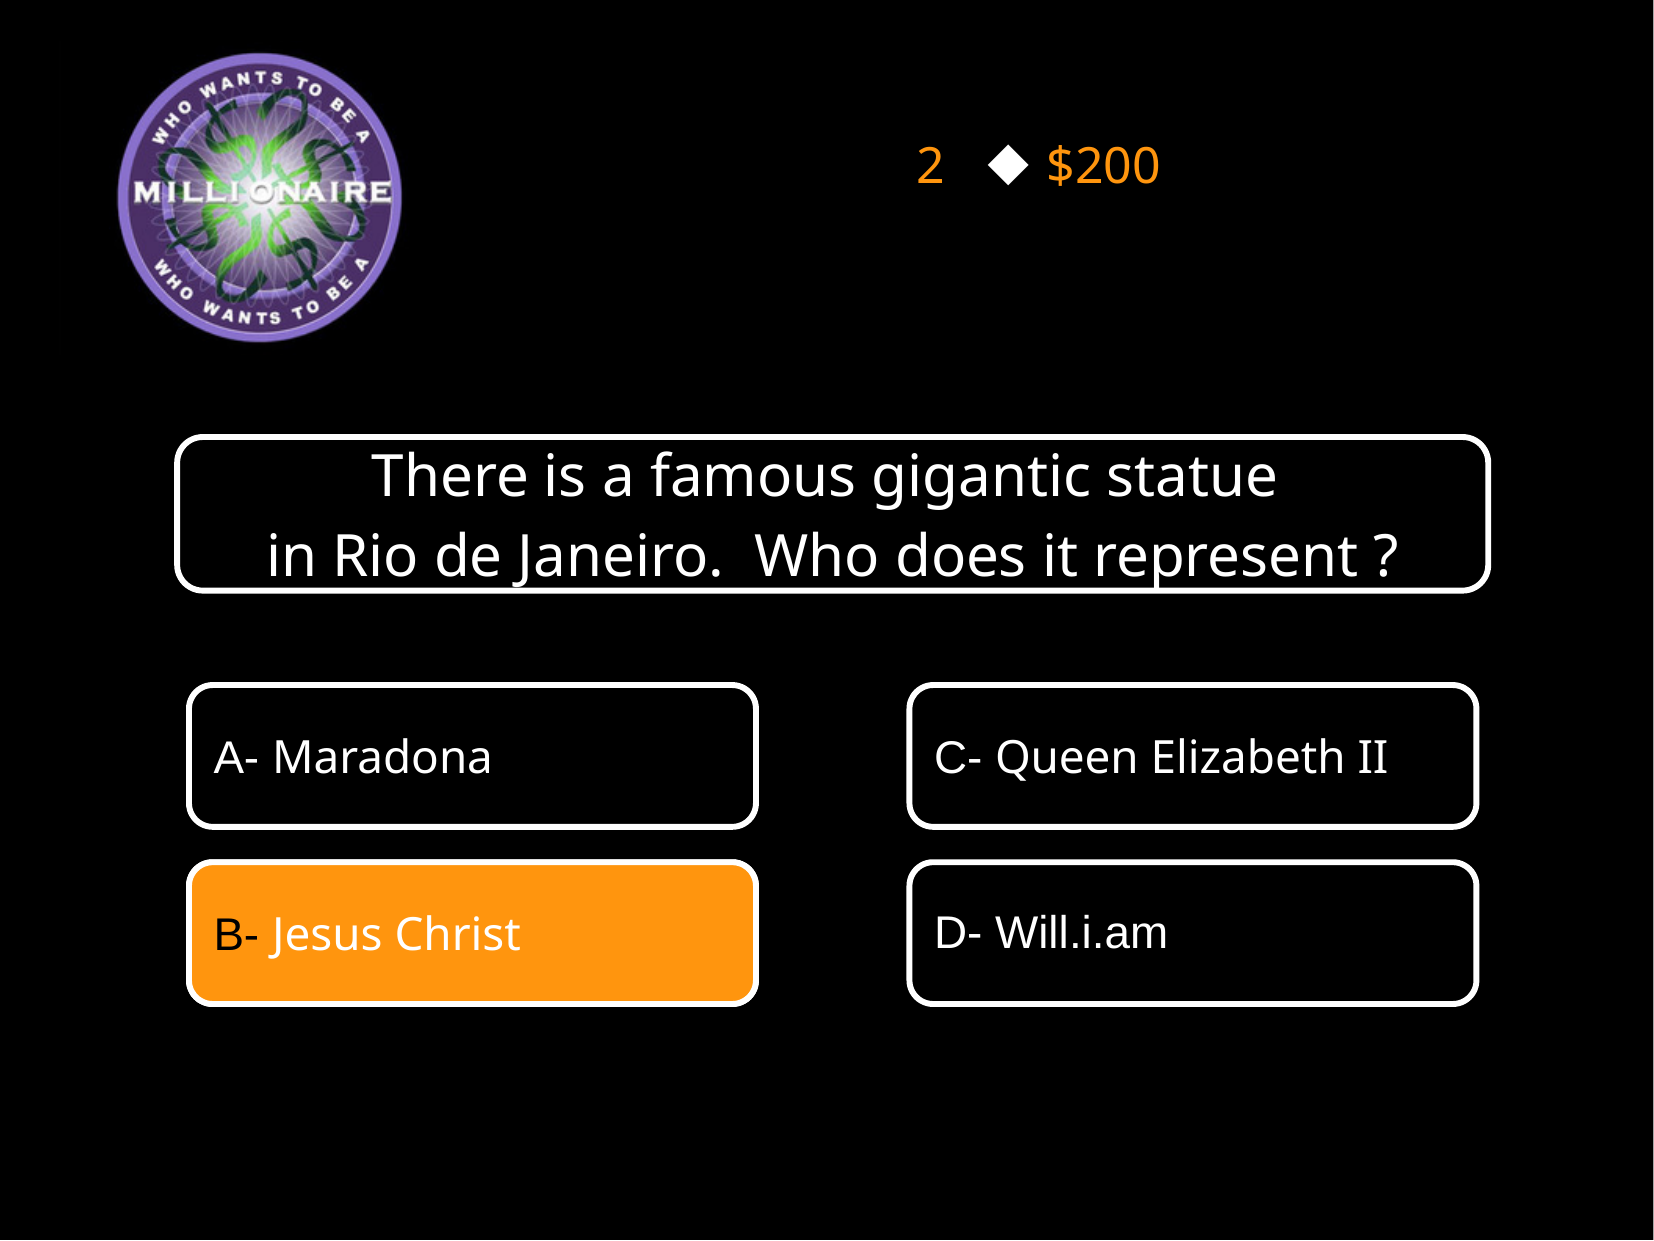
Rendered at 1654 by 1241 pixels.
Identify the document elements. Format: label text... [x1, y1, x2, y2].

text_box D- Will.i.am [909, 862, 1477, 1004]
picture [59, 41, 477, 355]
text_box There is a famous gigantic statue in Rio de Janeiro. Who does it represent ? [177, 437, 1489, 591]
text_box B- Jesus Christ [188, 862, 756, 1004]
text_box 2  $200 [774, 129, 1458, 237]
text_box A- Maradona [188, 685, 756, 827]
text_box C- Queen Elizabeth II [909, 685, 1477, 827]
